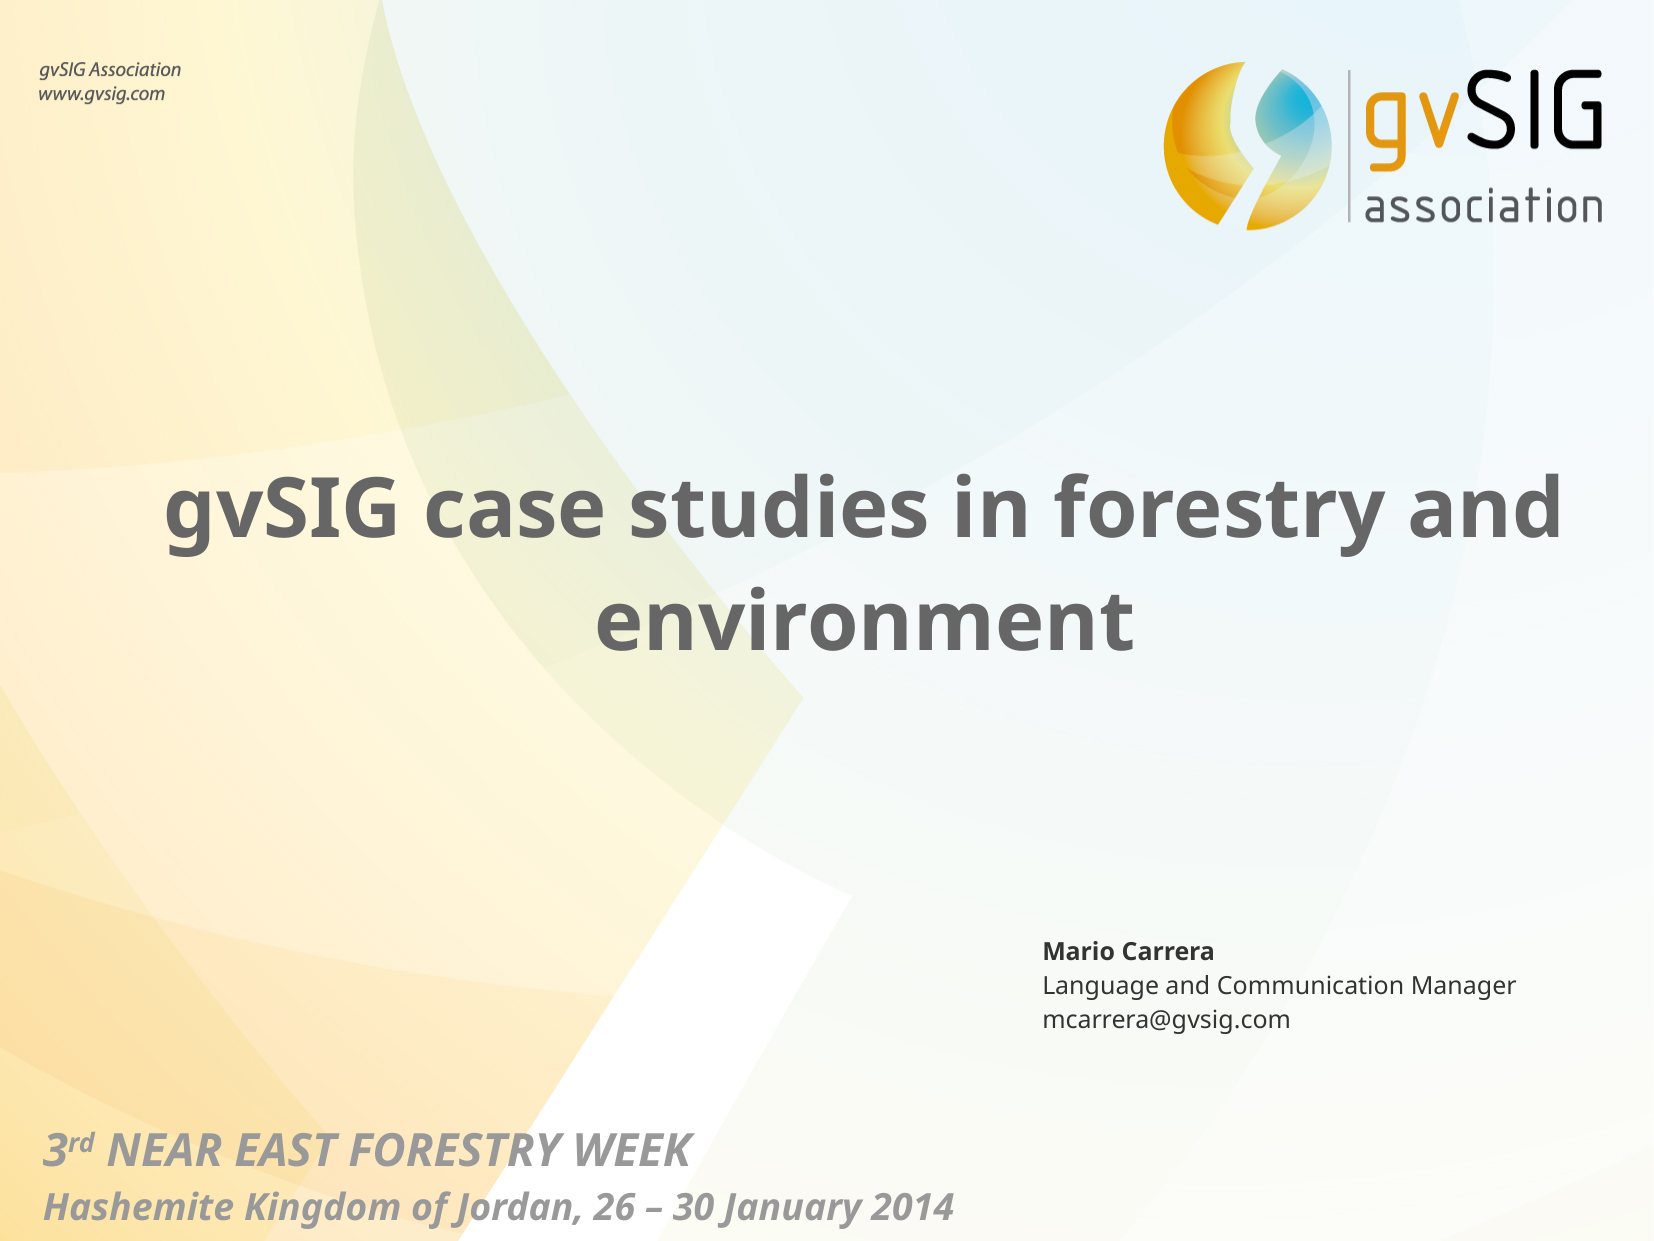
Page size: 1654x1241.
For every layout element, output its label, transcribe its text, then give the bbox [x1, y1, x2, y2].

text_box Mario Carrera Language and Communication Manager mcarrera@gvsig.com [1027, 926, 1571, 1029]
title gvSIG case studies in forestry and environment [150, 464, 1580, 659]
picture [0, 0, 1654, 1241]
text_box 3rd NEAR EAST FORESTRY WEEK Hashemite Kingdom of Jordan, 26 – 30 January 2014 [28, 1110, 1269, 1241]
